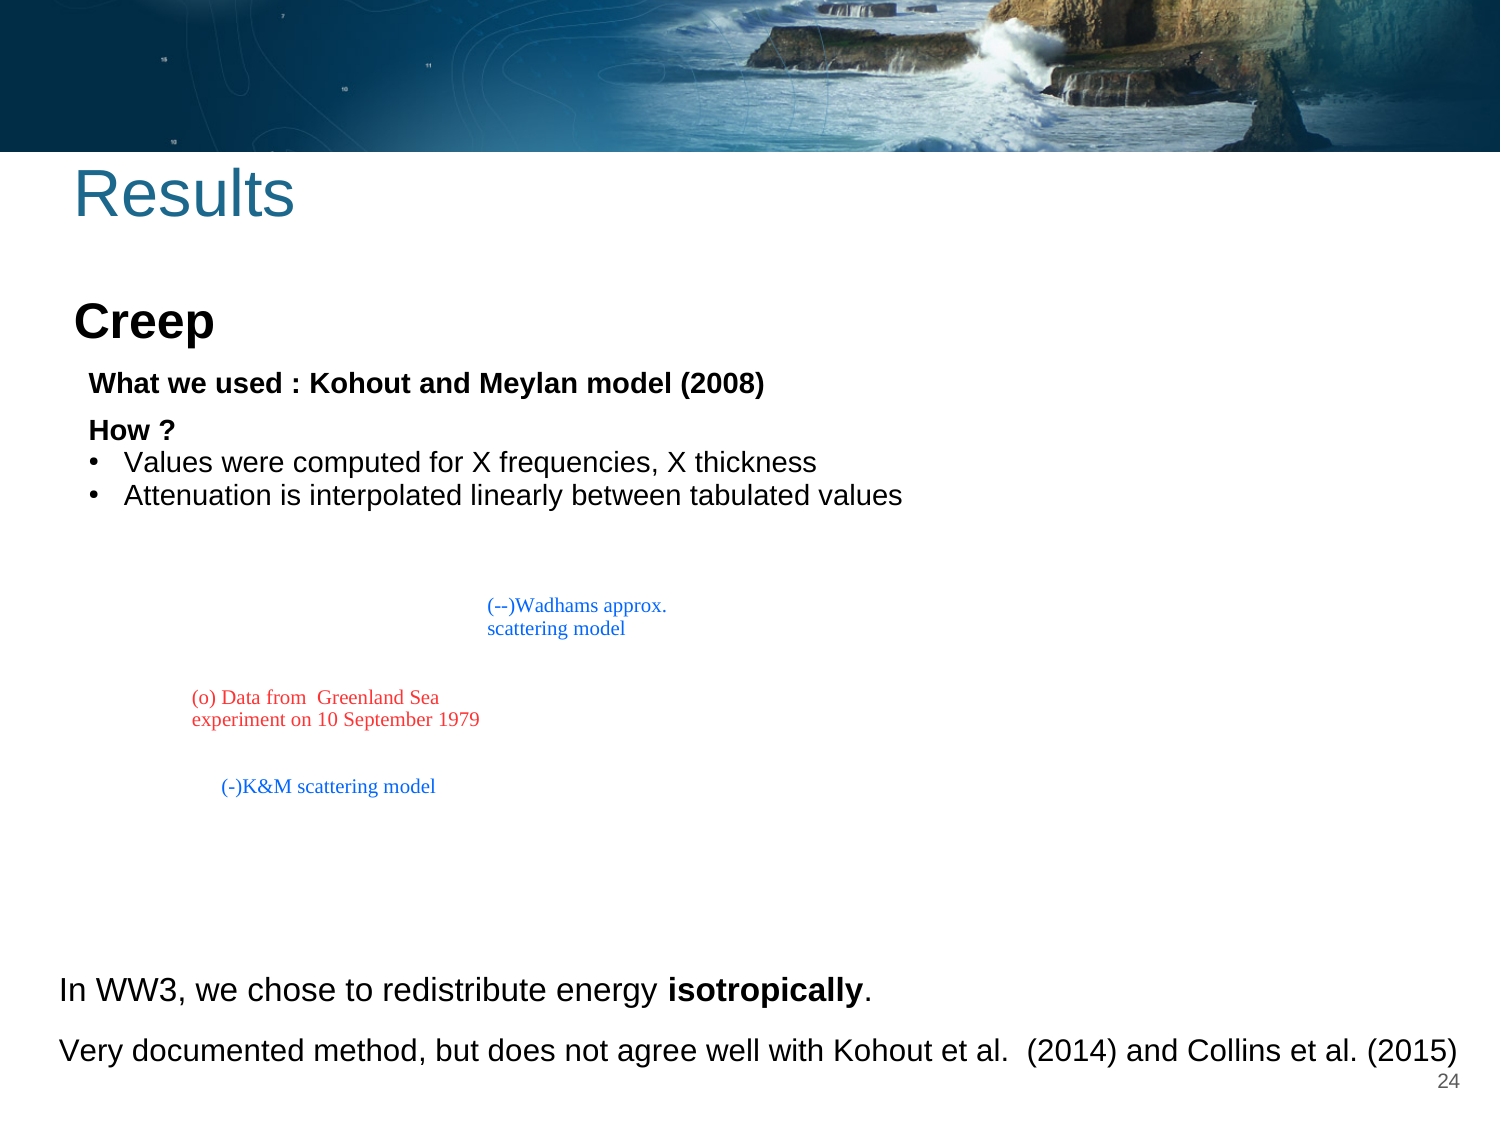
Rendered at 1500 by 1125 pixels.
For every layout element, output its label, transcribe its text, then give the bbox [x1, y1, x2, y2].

text_box What we used : Kohout and Meylan model (2008) [88, 367, 1500, 401]
text_box (-)K&M scattering model [206, 767, 502, 808]
picture [0, 0, 1500, 152]
title Results [59, 102, 1244, 278]
text_box Very documented method, but does not agree well with Kohout et al. (2014) and Collins et al. (2015) [59, 1033, 1500, 1069]
text_box How ? Values were computed for X frequencies, X thickness Attenuation is interpolated linearly between tabulated values [88, 413, 945, 512]
text_box In WW3, we chose to redistribute energy isotropically. [59, 971, 916, 1009]
text_box (o) Data from Greenland Sea experiment on 10 September 1979 [177, 679, 502, 742]
text_box Creep [59, 277, 1241, 434]
text_box (--)Wadhams approx. scattering model [472, 587, 768, 650]
